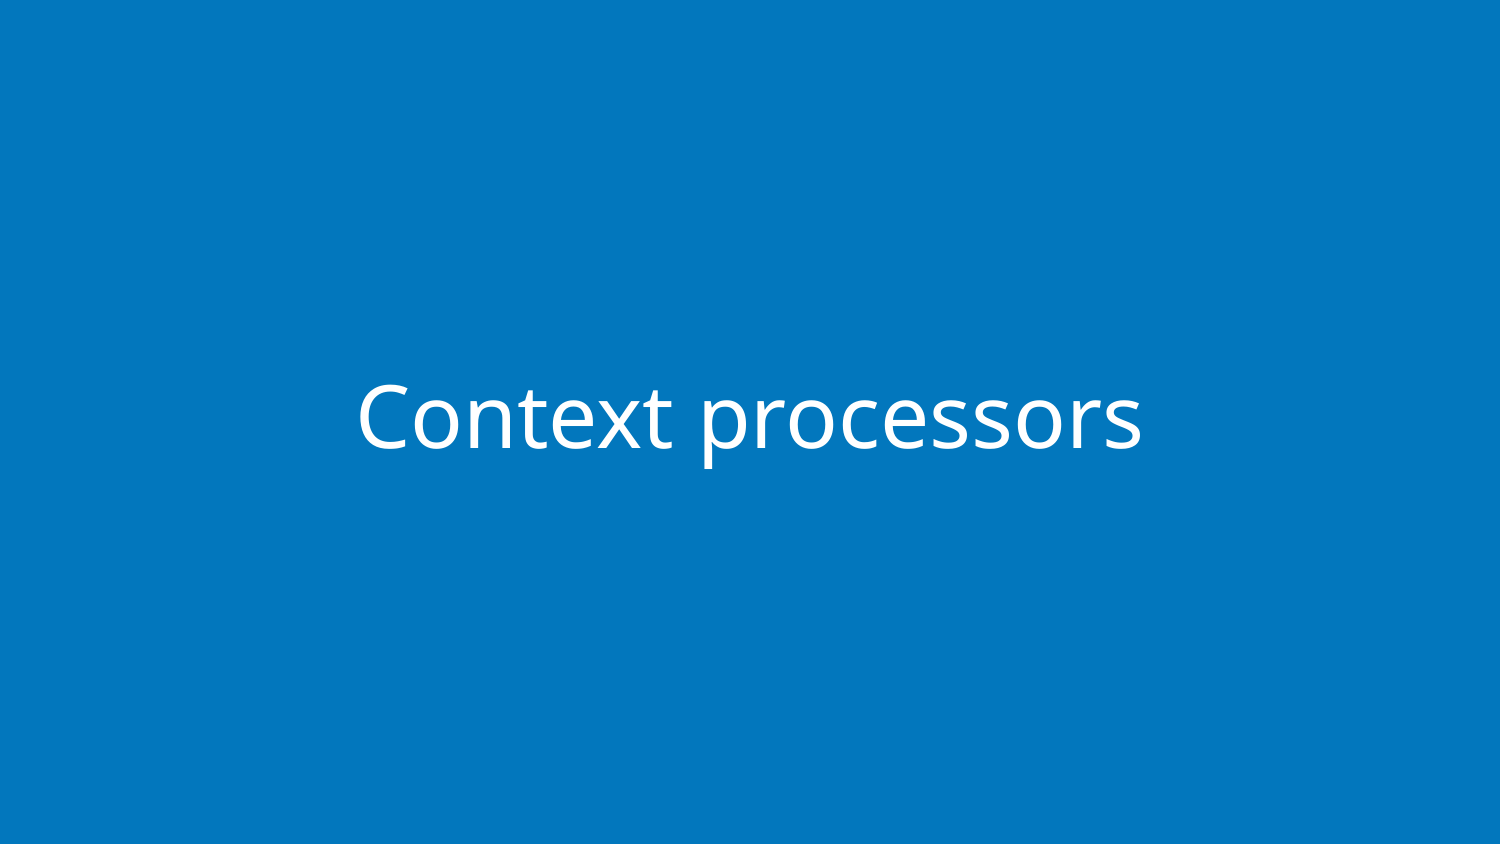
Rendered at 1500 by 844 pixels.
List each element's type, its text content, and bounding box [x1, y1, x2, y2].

title Context processors [75, 58, 1425, 771]
